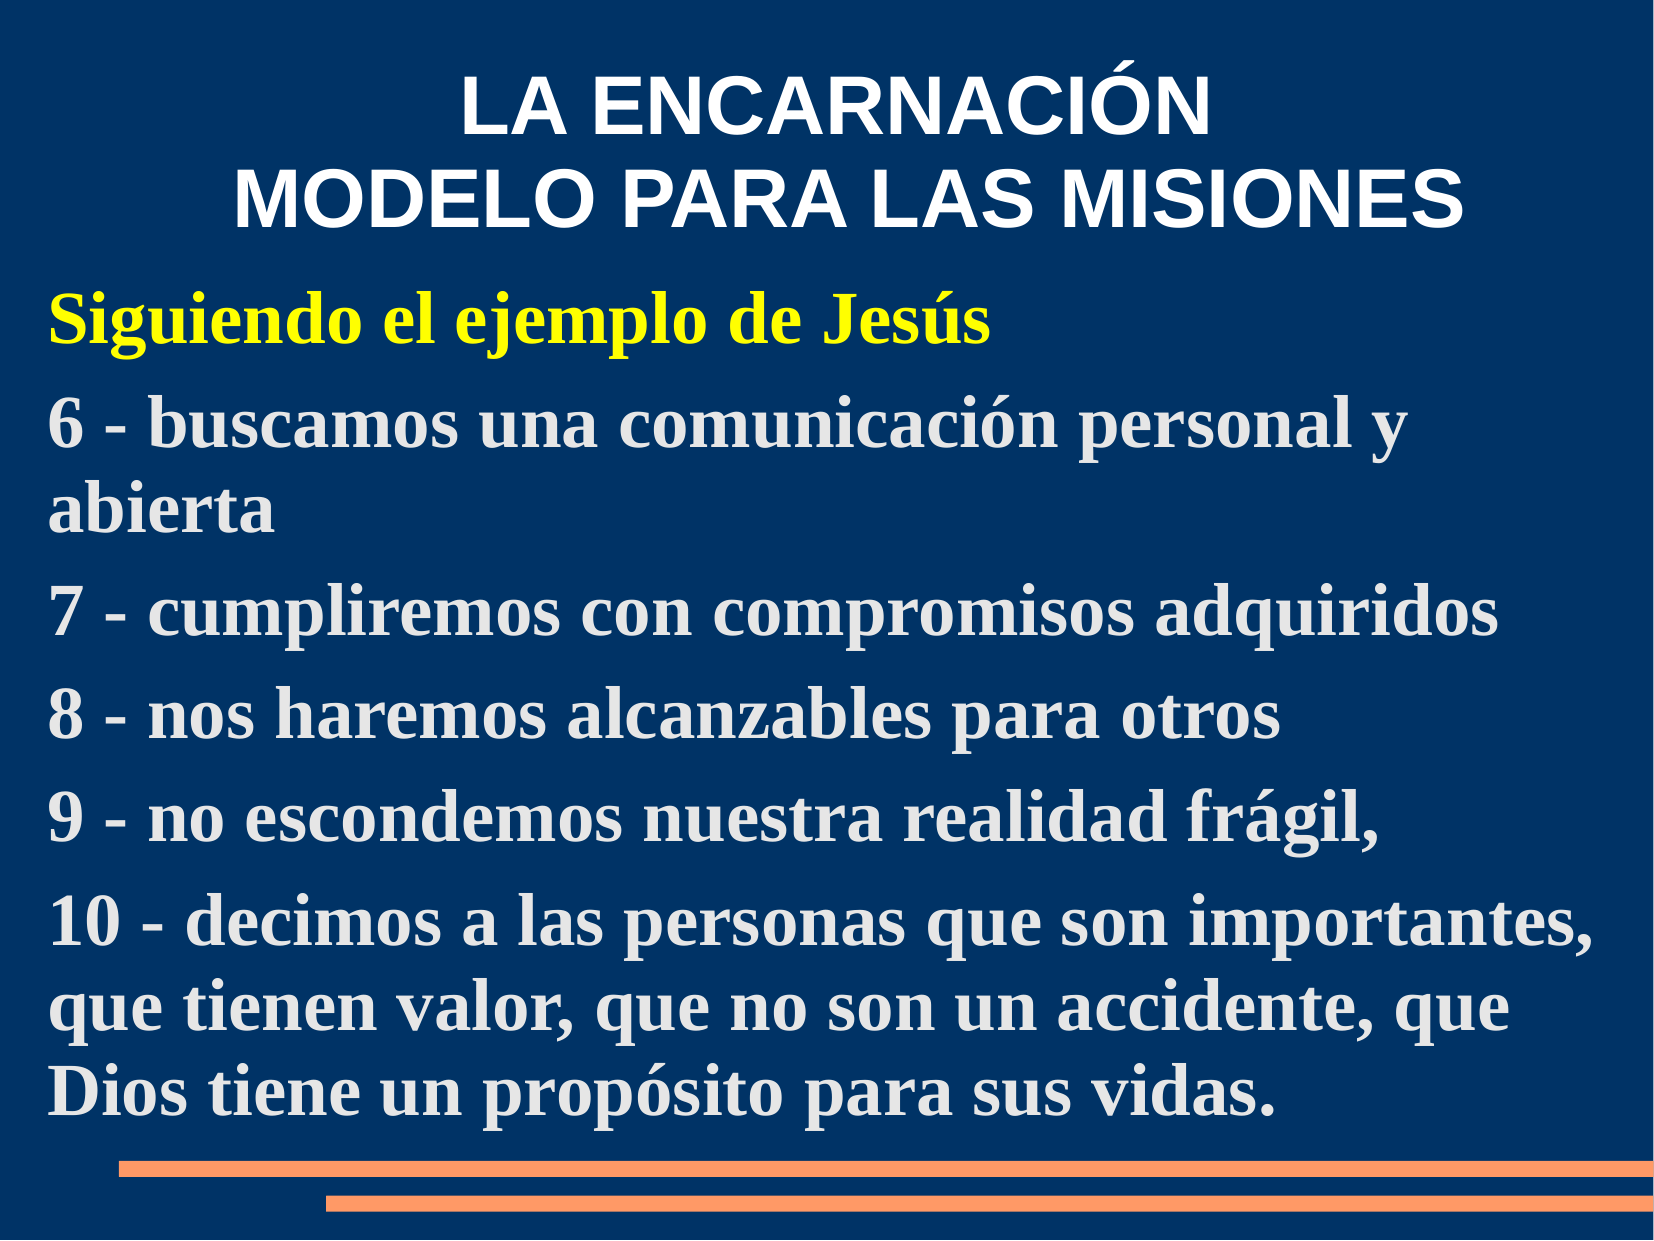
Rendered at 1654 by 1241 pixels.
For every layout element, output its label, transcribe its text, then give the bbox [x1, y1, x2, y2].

list Siguiendo el ejemplo de Jesús 6 - buscamos una comunicación personal y abierta 7 - cumpliremos con compromisos adquiridos 8 - nos haremos alcanzables para otros 9 - no escondemos nuestra realidad frágil, 10 - decimos a las personas que son importantes, que tienen valor, que no son un accidente, que Dios tiene un propósito para sus vidas. [47, 271, 1607, 1156]
title LA ENCARNACIÓN MODELO PARA LAS MISIONES [121, 46, 1534, 254]
